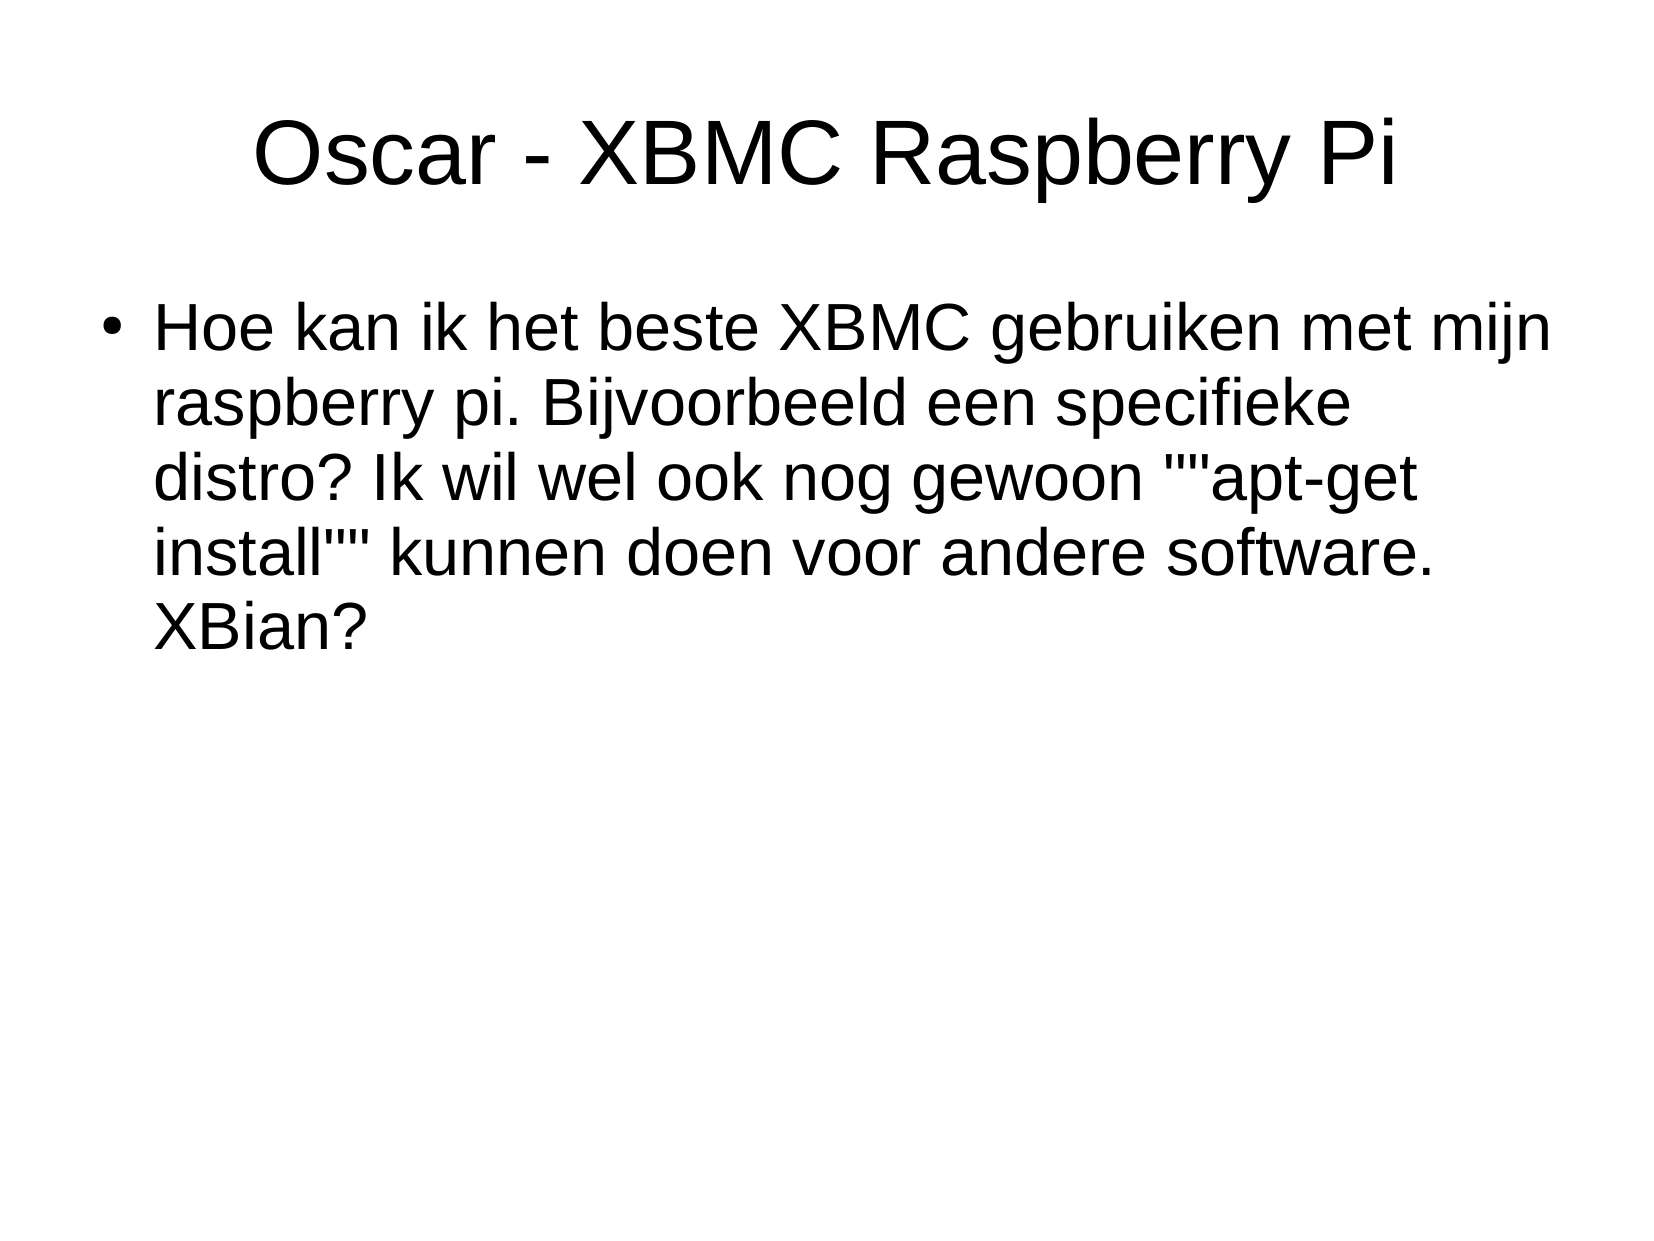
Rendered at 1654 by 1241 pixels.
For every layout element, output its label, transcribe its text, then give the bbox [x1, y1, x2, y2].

list Hoe kan ik het beste XBMC gebruiken met mijn raspberry pi. Bijvoorbeeld een specifieke distro? Ik wil wel ook nog gewoon ""apt-get install"" kunnen doen voor andere software. XBian? [82, 290, 1571, 1010]
title Oscar - XBMC Raspberry Pi [82, 49, 1571, 257]
